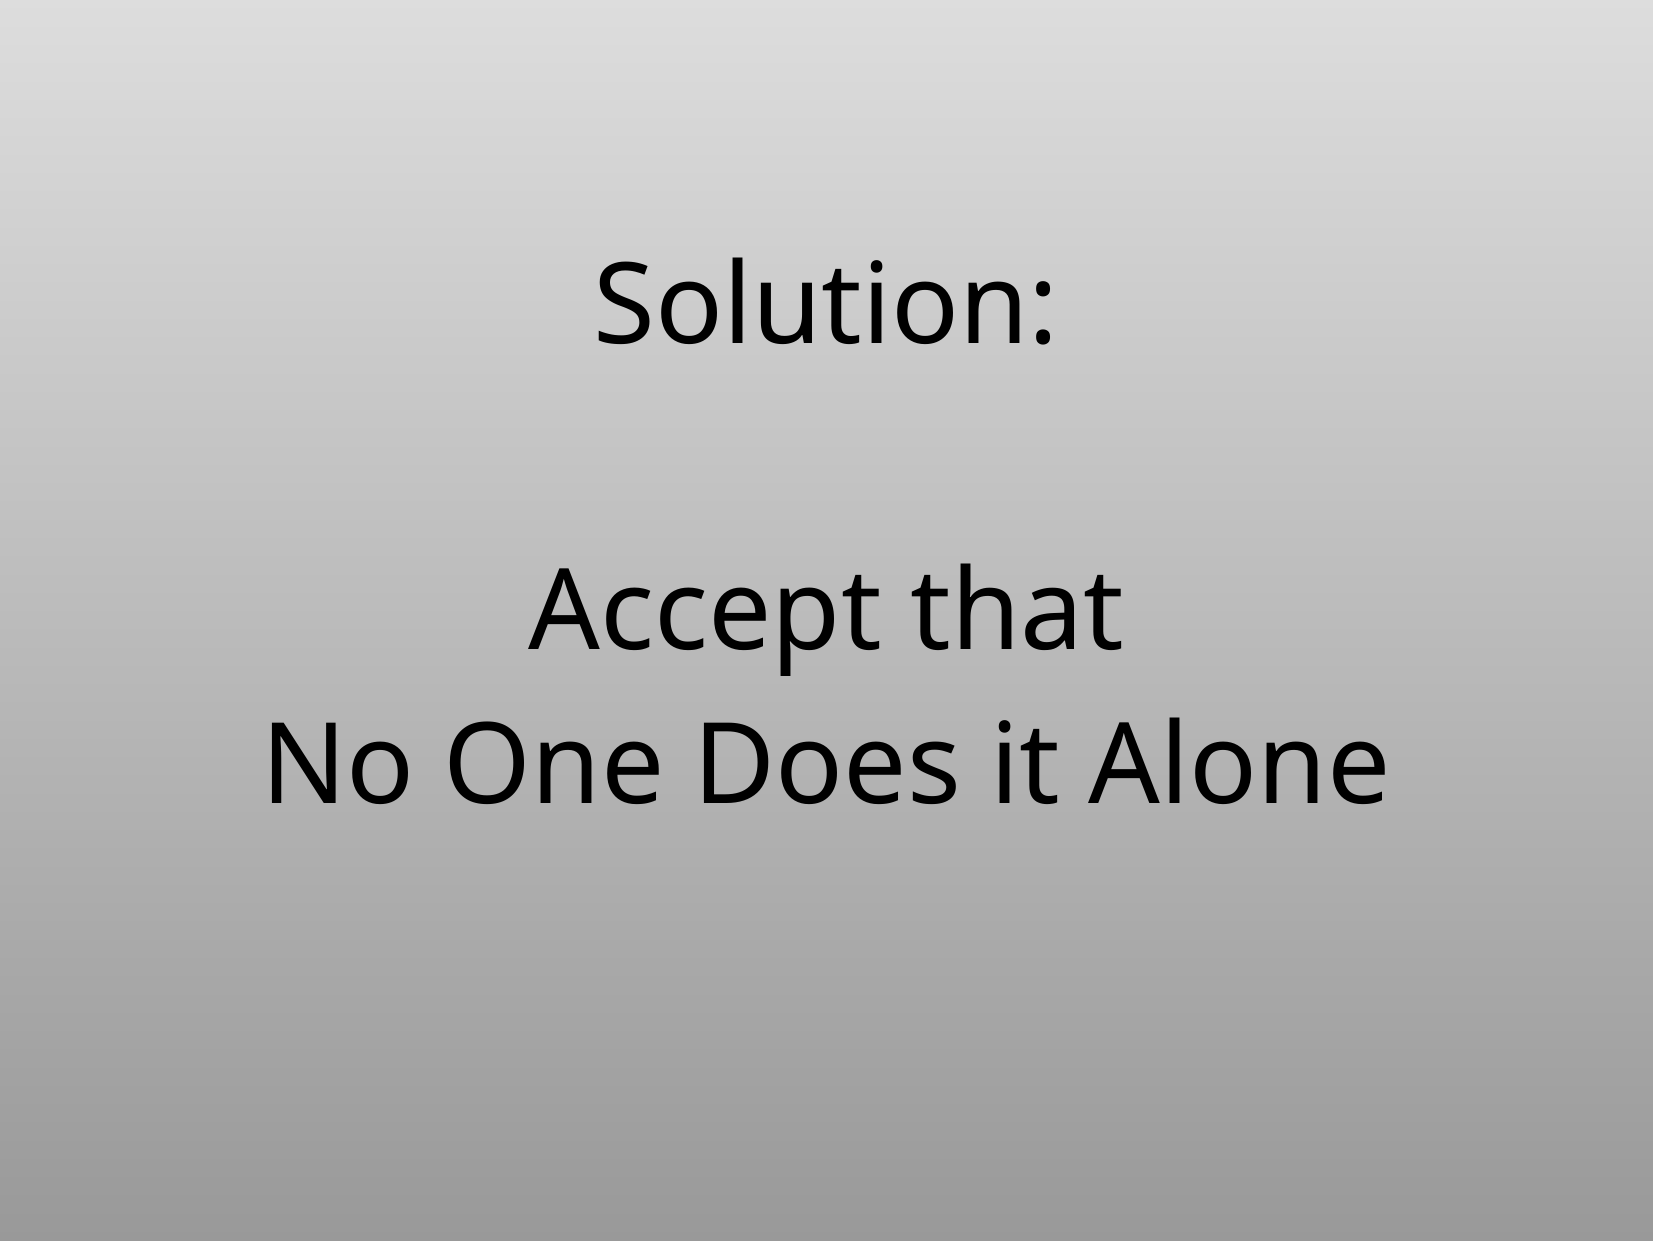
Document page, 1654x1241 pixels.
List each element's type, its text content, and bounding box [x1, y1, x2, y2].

subtitle Solution: Accept that No One Does it Alone [82, 49, 1571, 1010]
